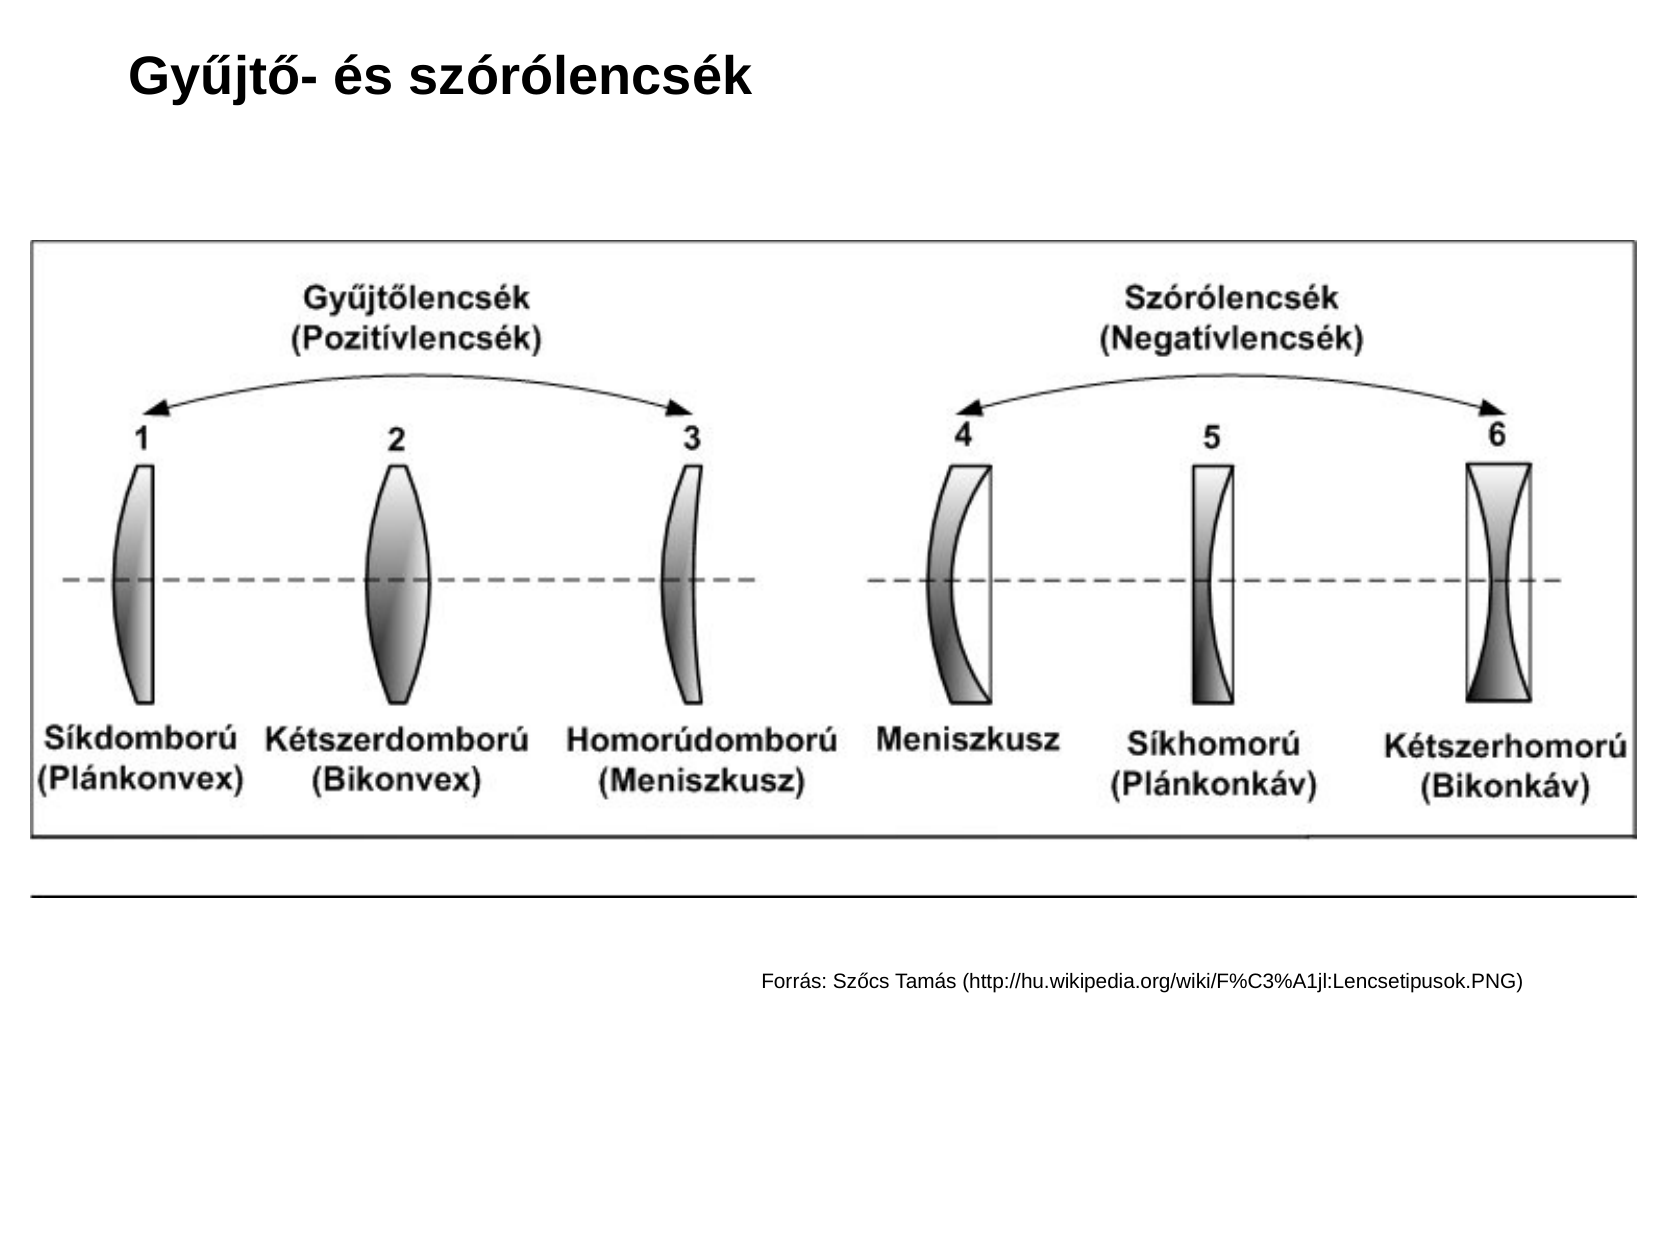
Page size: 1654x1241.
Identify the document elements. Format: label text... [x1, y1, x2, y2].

picture [30, 240, 1637, 898]
text_box Forrás: Szőcs Tamás (http://hu.wikipedia.org/wiki/F%C3%A1jl:Lencsetipusok.PNG) [746, 962, 1539, 1001]
text_box Gyűjtő- és szórólencsék [113, 37, 768, 115]
